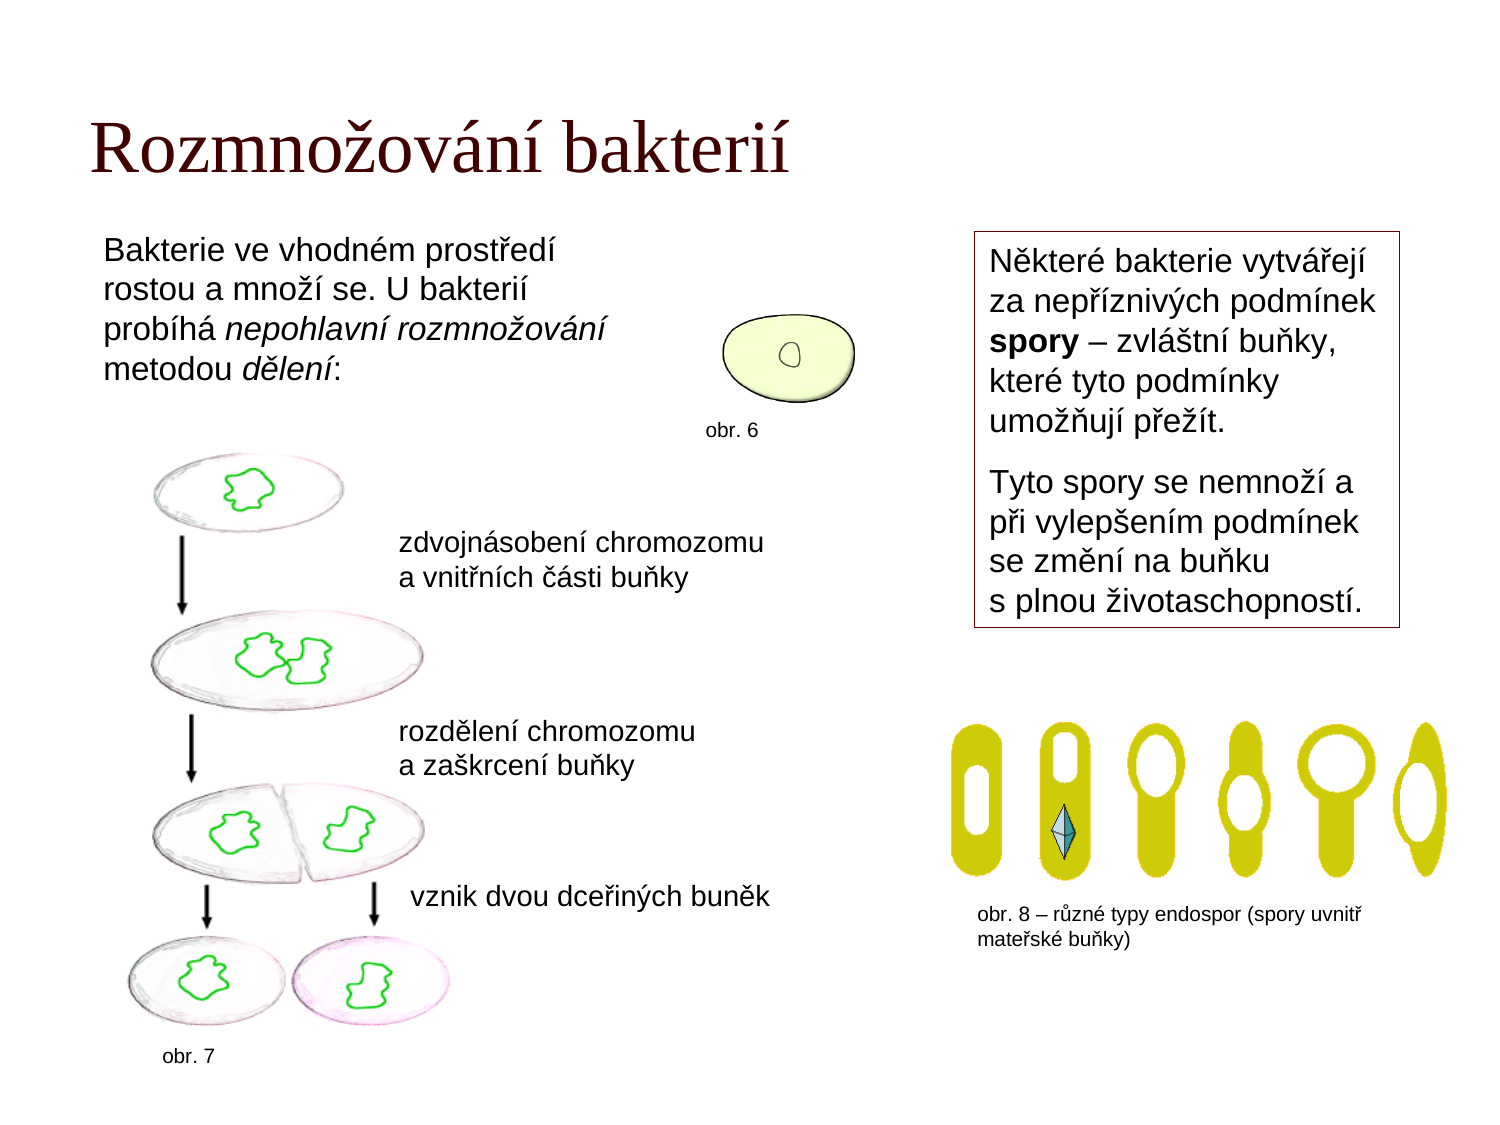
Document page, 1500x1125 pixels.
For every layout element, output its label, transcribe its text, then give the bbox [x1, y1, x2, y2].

text_box Bakterie ve vhodném prostředí rostou a množí se. U bakterií probíhá nepohlavní rozmnožování metodou dělení: [88, 219, 656, 396]
text_box obr. 7 [147, 1034, 254, 1076]
picture [655, 243, 916, 471]
text_box zdvojnásobení chromozomu a vnitřních části buňky [383, 515, 798, 601]
text_box obr. 8 – různé typy endospor (spory uvnitř mateřské buňky) [962, 893, 1447, 959]
picture [939, 716, 1459, 903]
text_box rozdělení chromozomu a zaškrcení buňky [383, 704, 727, 790]
text_box Některé bakterie vytvářejí za nepříznivých podmínek spory – zvláštní buňky, které tyto podmínky umožňují přežít. Tyto spory se nemnoží a při vylepšením podmínek se změní na buňku s plnou životaschopností. [974, 231, 1400, 628]
text_box vznik dvou dceřiných buněk [395, 869, 833, 920]
title Rozmnožování bakterií [75, 7, 1034, 195]
picture [123, 444, 456, 1029]
text_box obr. 6 [690, 408, 798, 450]
